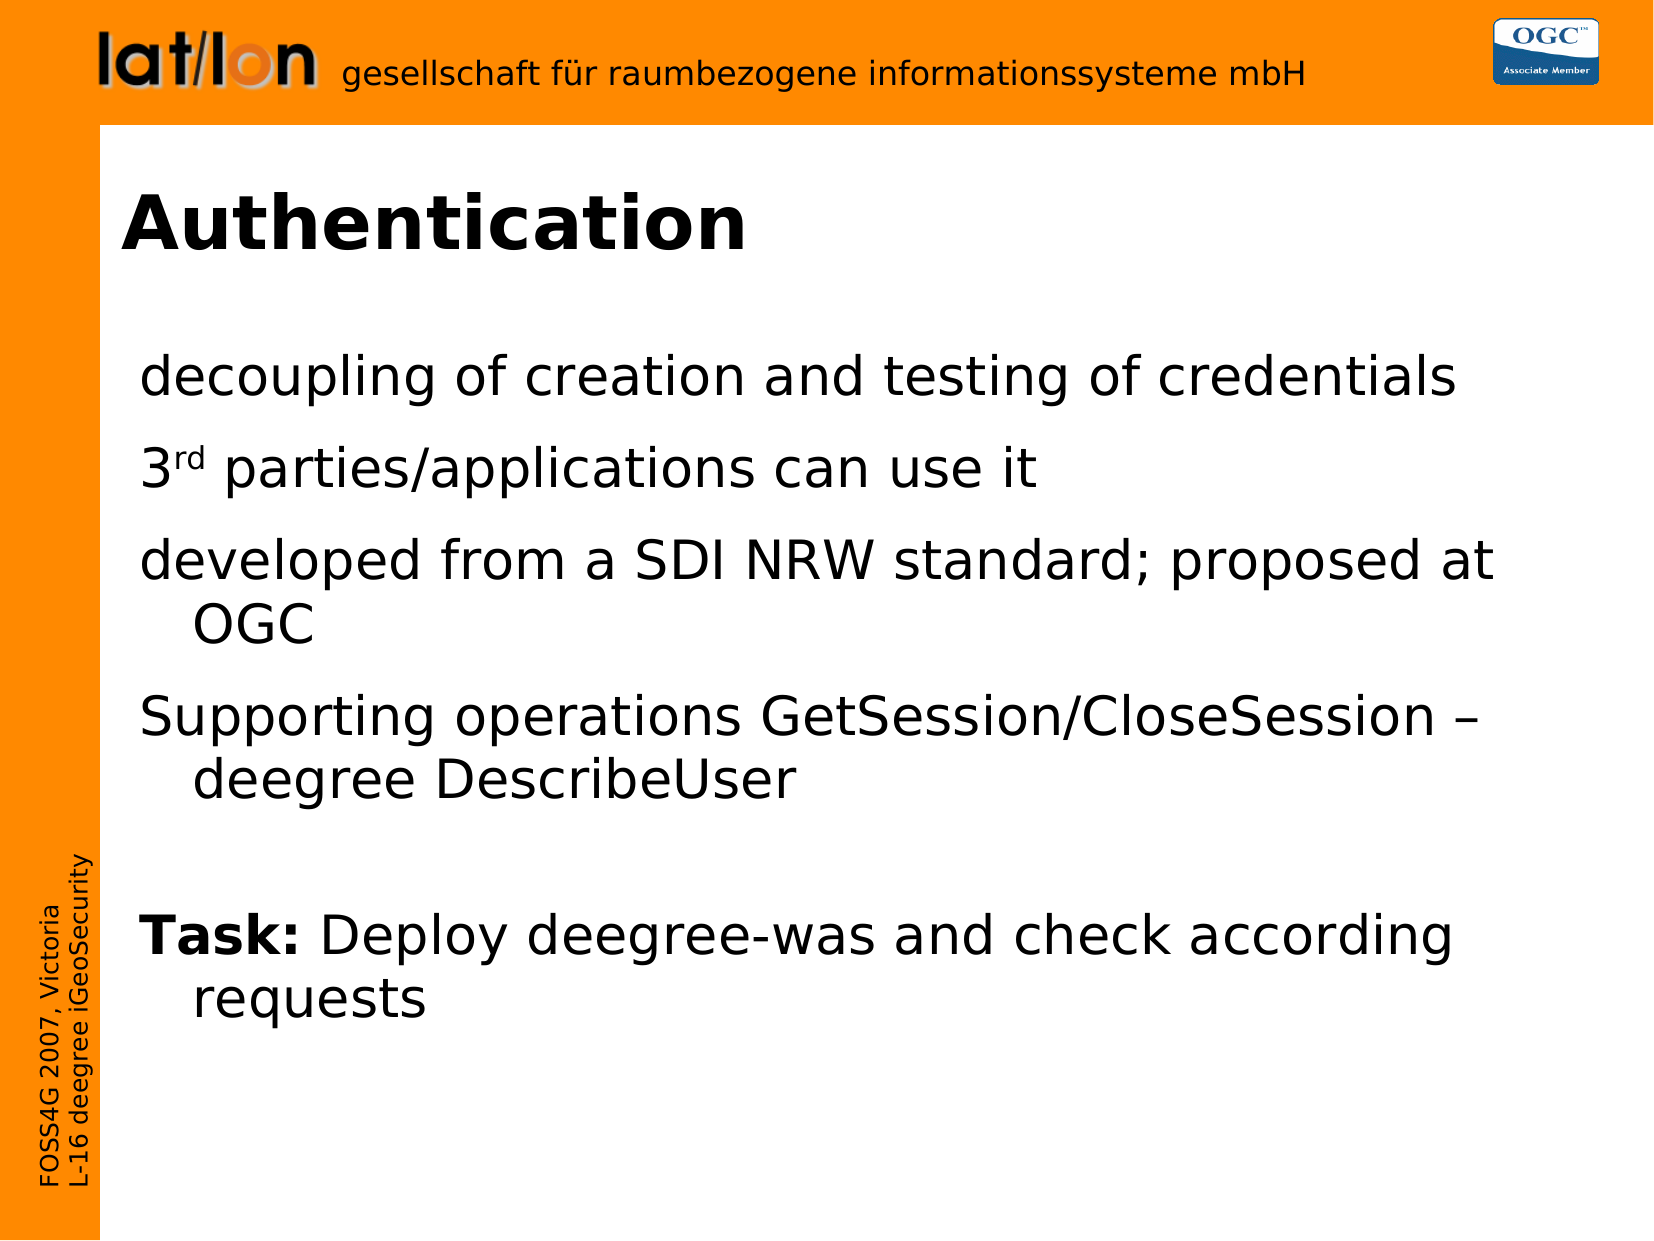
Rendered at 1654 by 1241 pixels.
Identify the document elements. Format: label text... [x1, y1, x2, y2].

picture [87, 23, 324, 97]
title Authentication [121, 120, 1534, 328]
picture [1493, 18, 1599, 85]
list decoupling of creation and testing of credentials 3rd parties/applications can use it developed from a SDI NRW standard; proposed at OGC Supporting operations GetSession/CloseSession – deegree DescribeUser Task: Deploy deegree-was and check according requests [121, 344, 1534, 1127]
